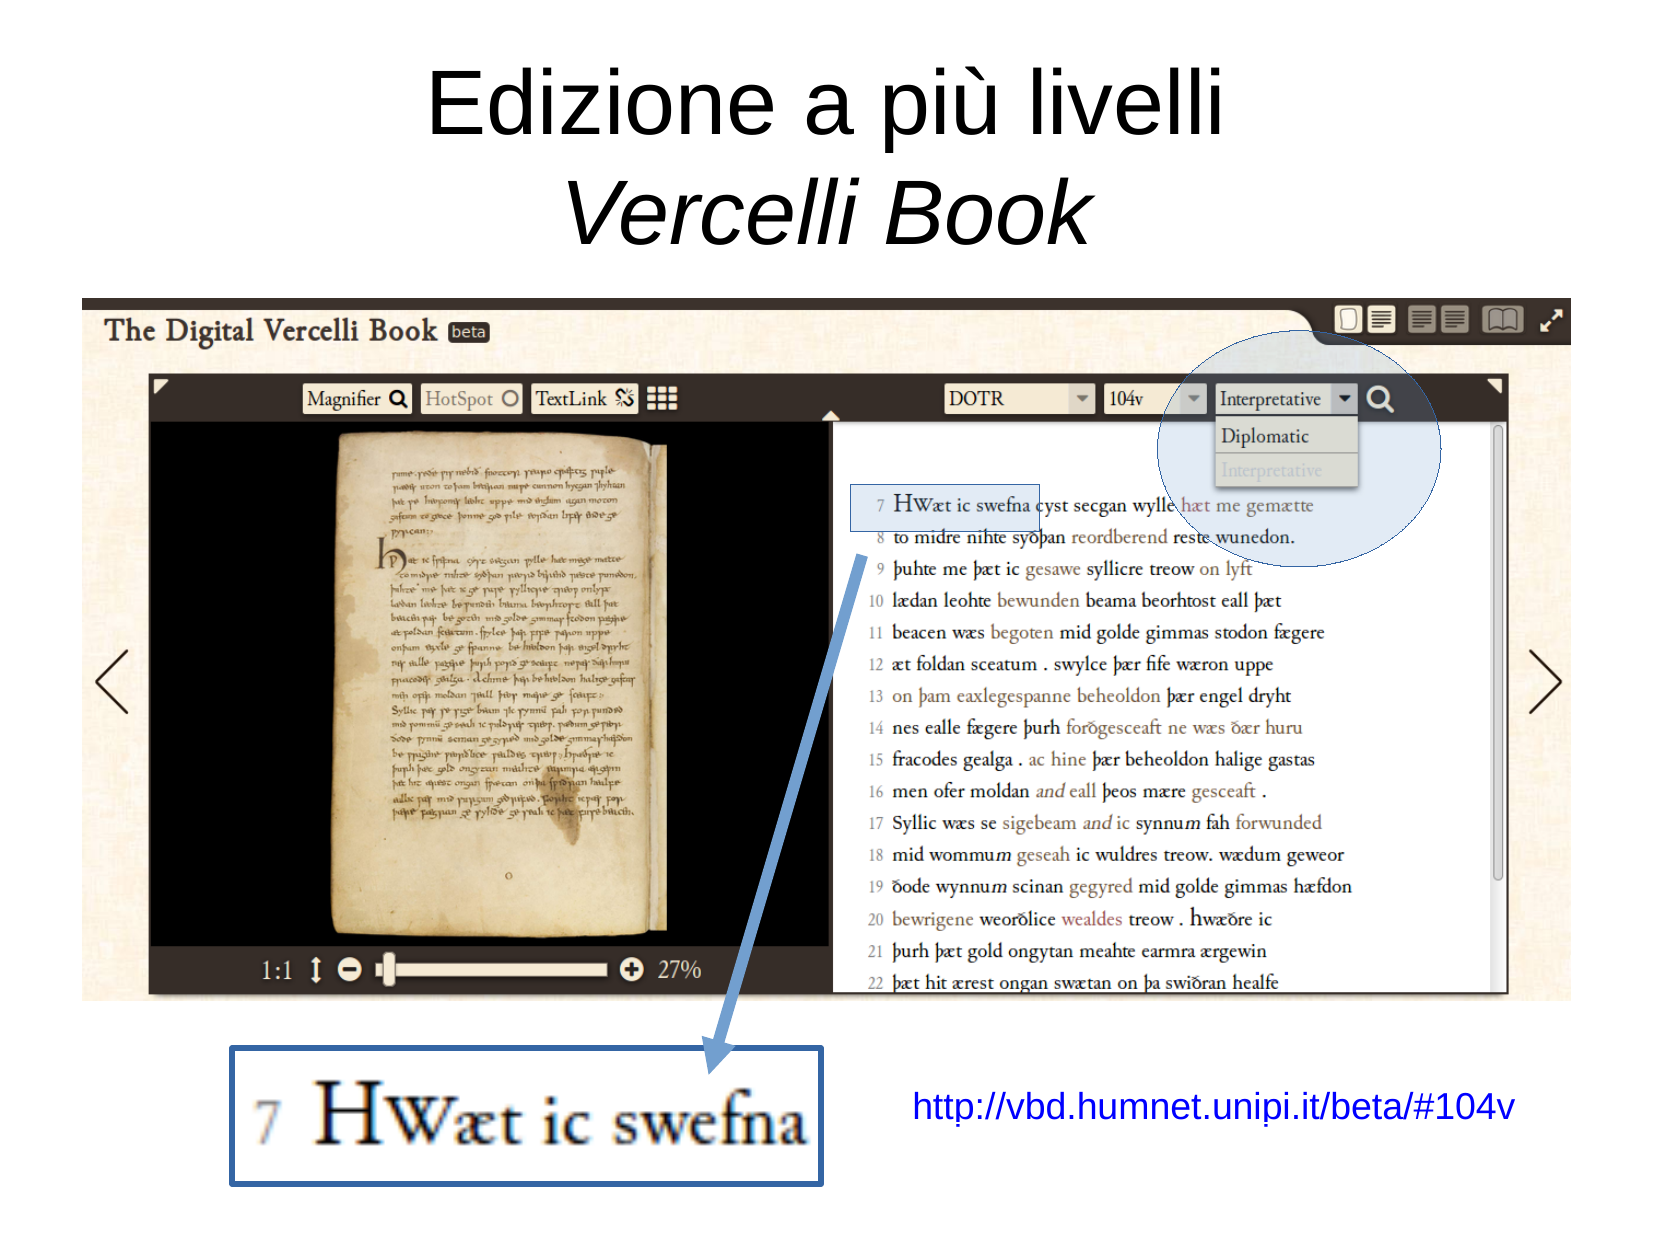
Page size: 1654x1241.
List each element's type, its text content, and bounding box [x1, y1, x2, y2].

text_box [850, 484, 1040, 532]
text_box [1157, 330, 1442, 567]
picture [82, 298, 1571, 1001]
text_box http://vbd.humnet.unipi.it/beta/#104v [897, 1074, 1548, 1150]
text_box Edizione a più livelli Vercelli Book [82, 49, 1571, 257]
picture [235, 1051, 819, 1182]
